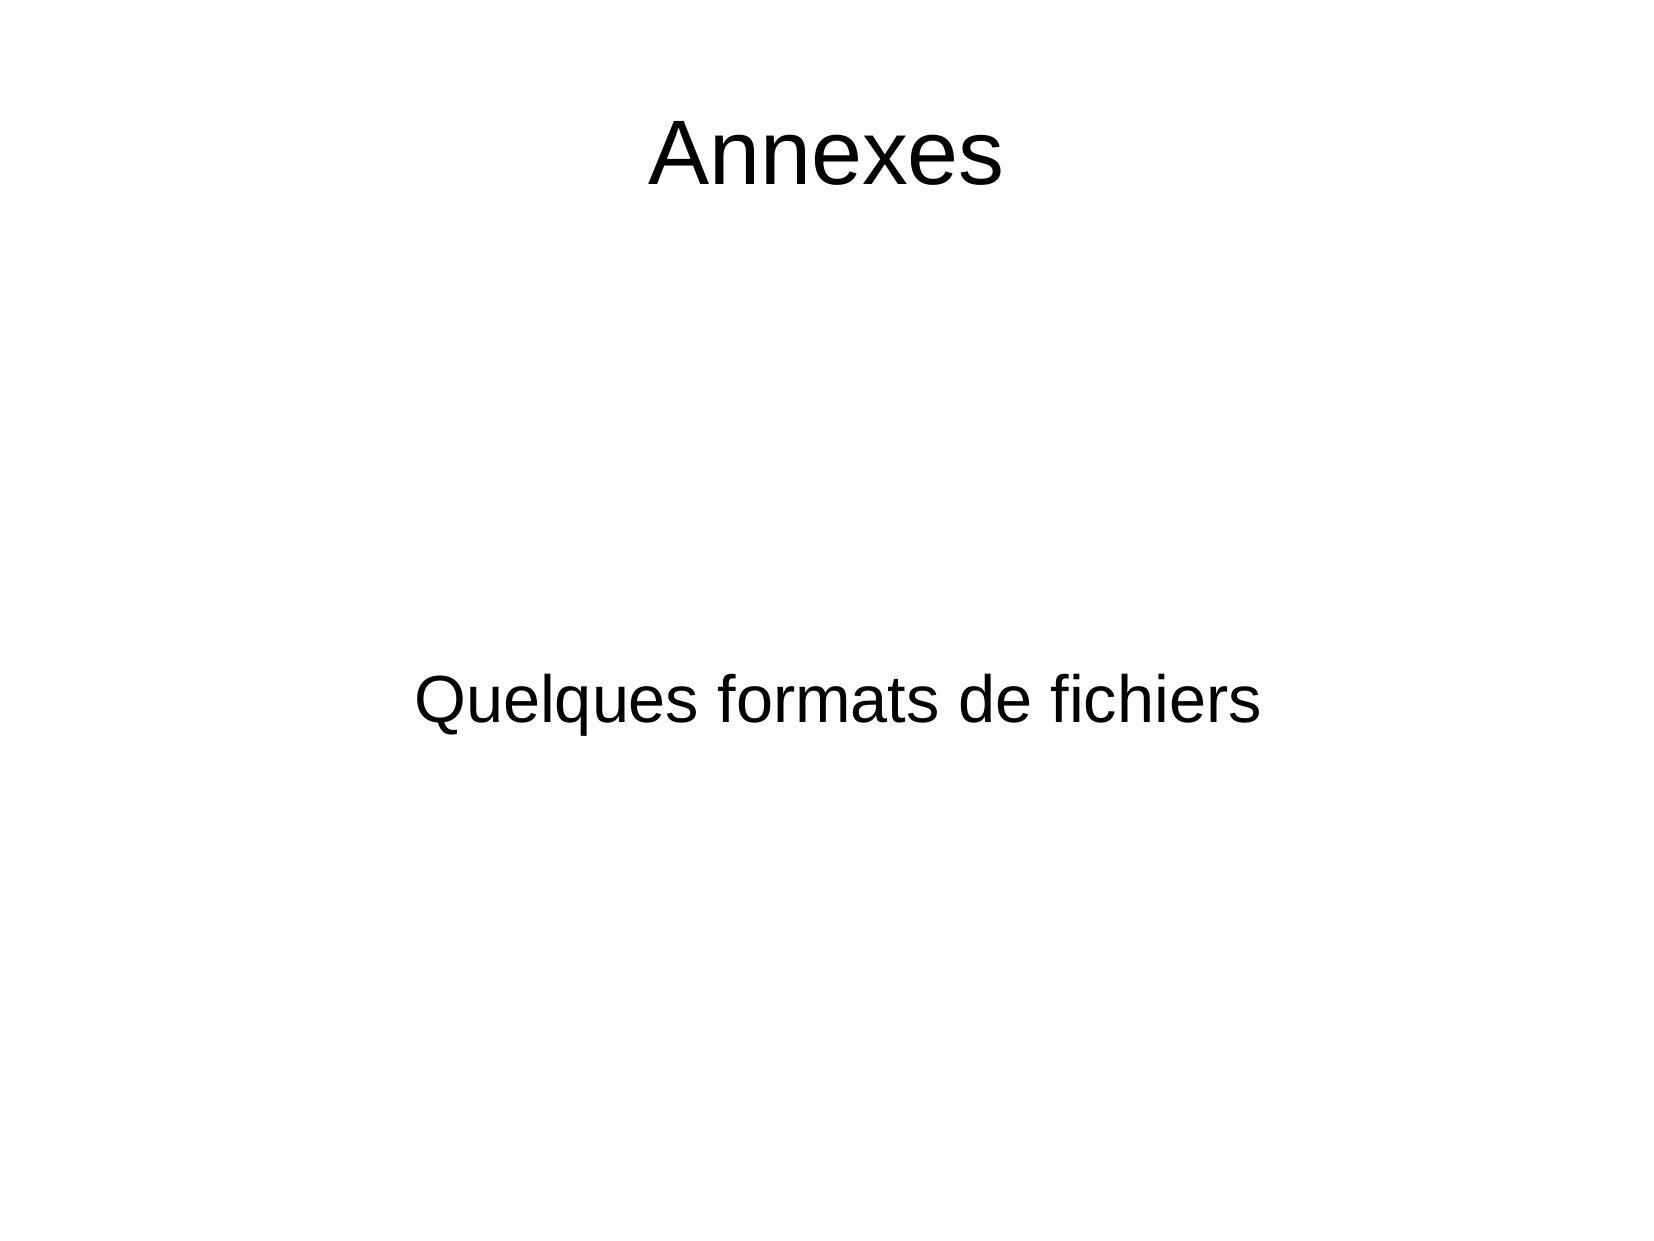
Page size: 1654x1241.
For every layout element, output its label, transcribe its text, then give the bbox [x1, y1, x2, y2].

subtitle Quelques formats de fichiers [82, 290, 1571, 1109]
title Annexes [82, 49, 1571, 257]
